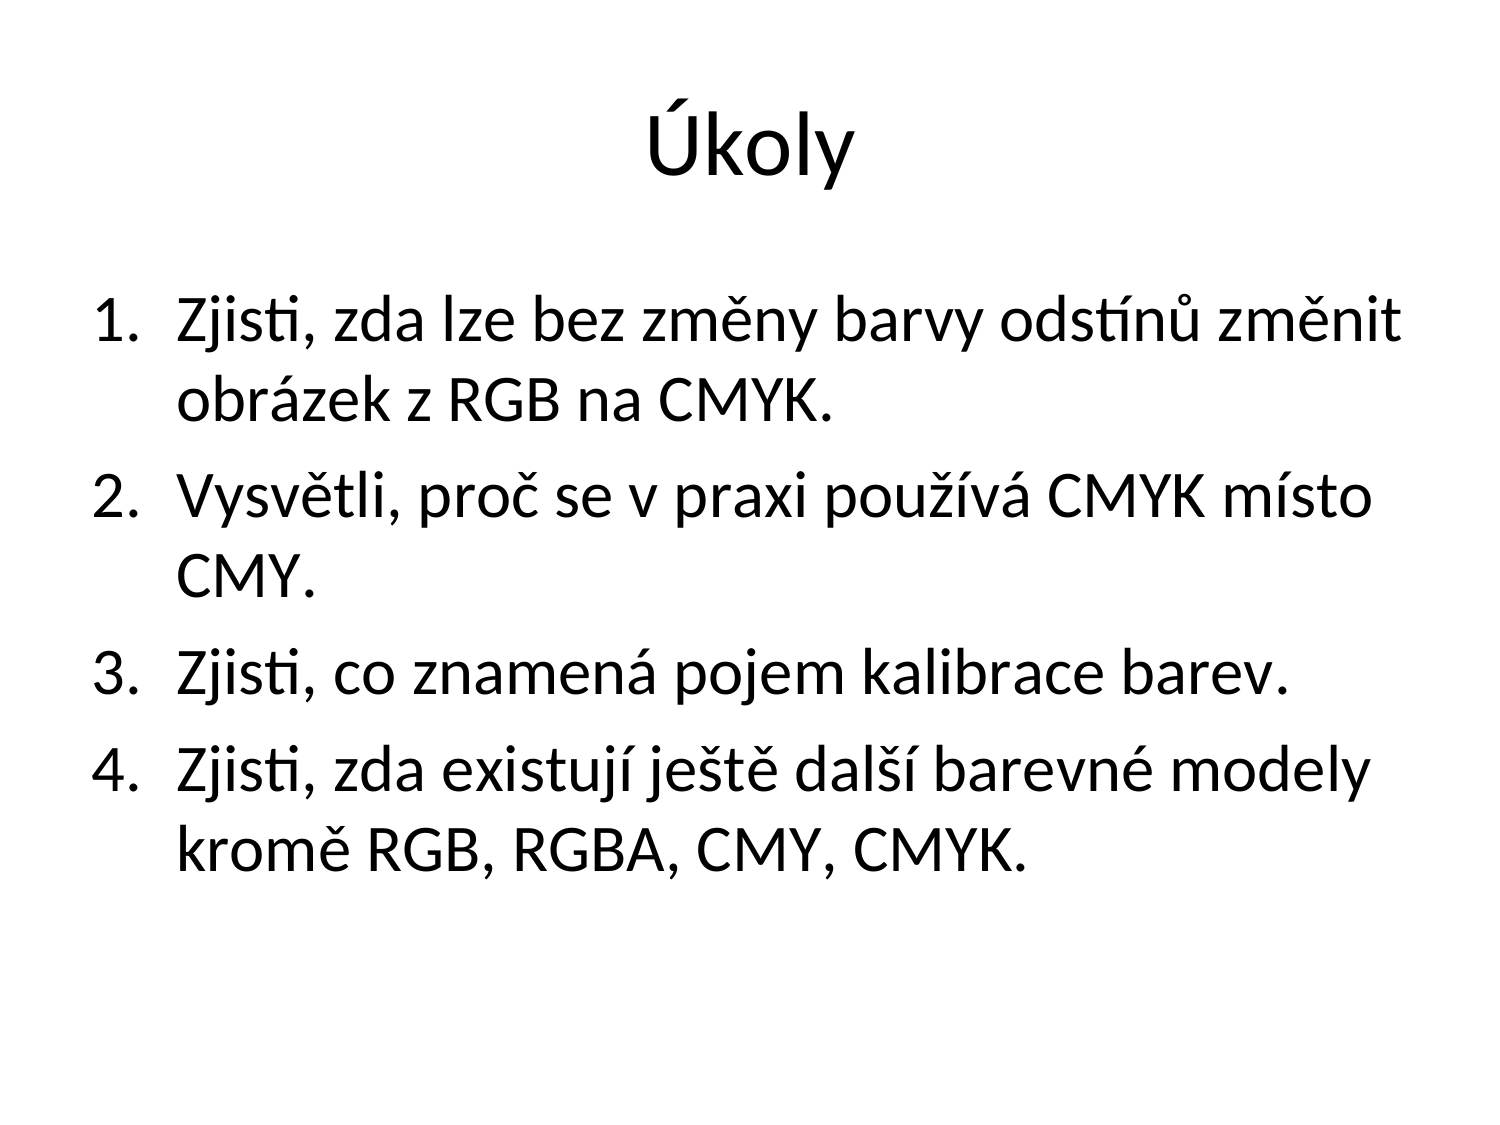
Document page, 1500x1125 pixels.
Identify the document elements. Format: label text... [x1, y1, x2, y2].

list Zjisti, zda lze bez změny barvy odstínů změnit obrázek z RGB na CMYK. Vysvětli, proč se v praxi používá CMYK místo CMY. Zjisti, co znamená pojem kalibrace barev. Zjisti, zda existují ještě další barevné modely kromě RGB, RGBA, CMY, CMYK. [76, 267, 1427, 1010]
title Úkoly [75, 45, 1426, 233]
